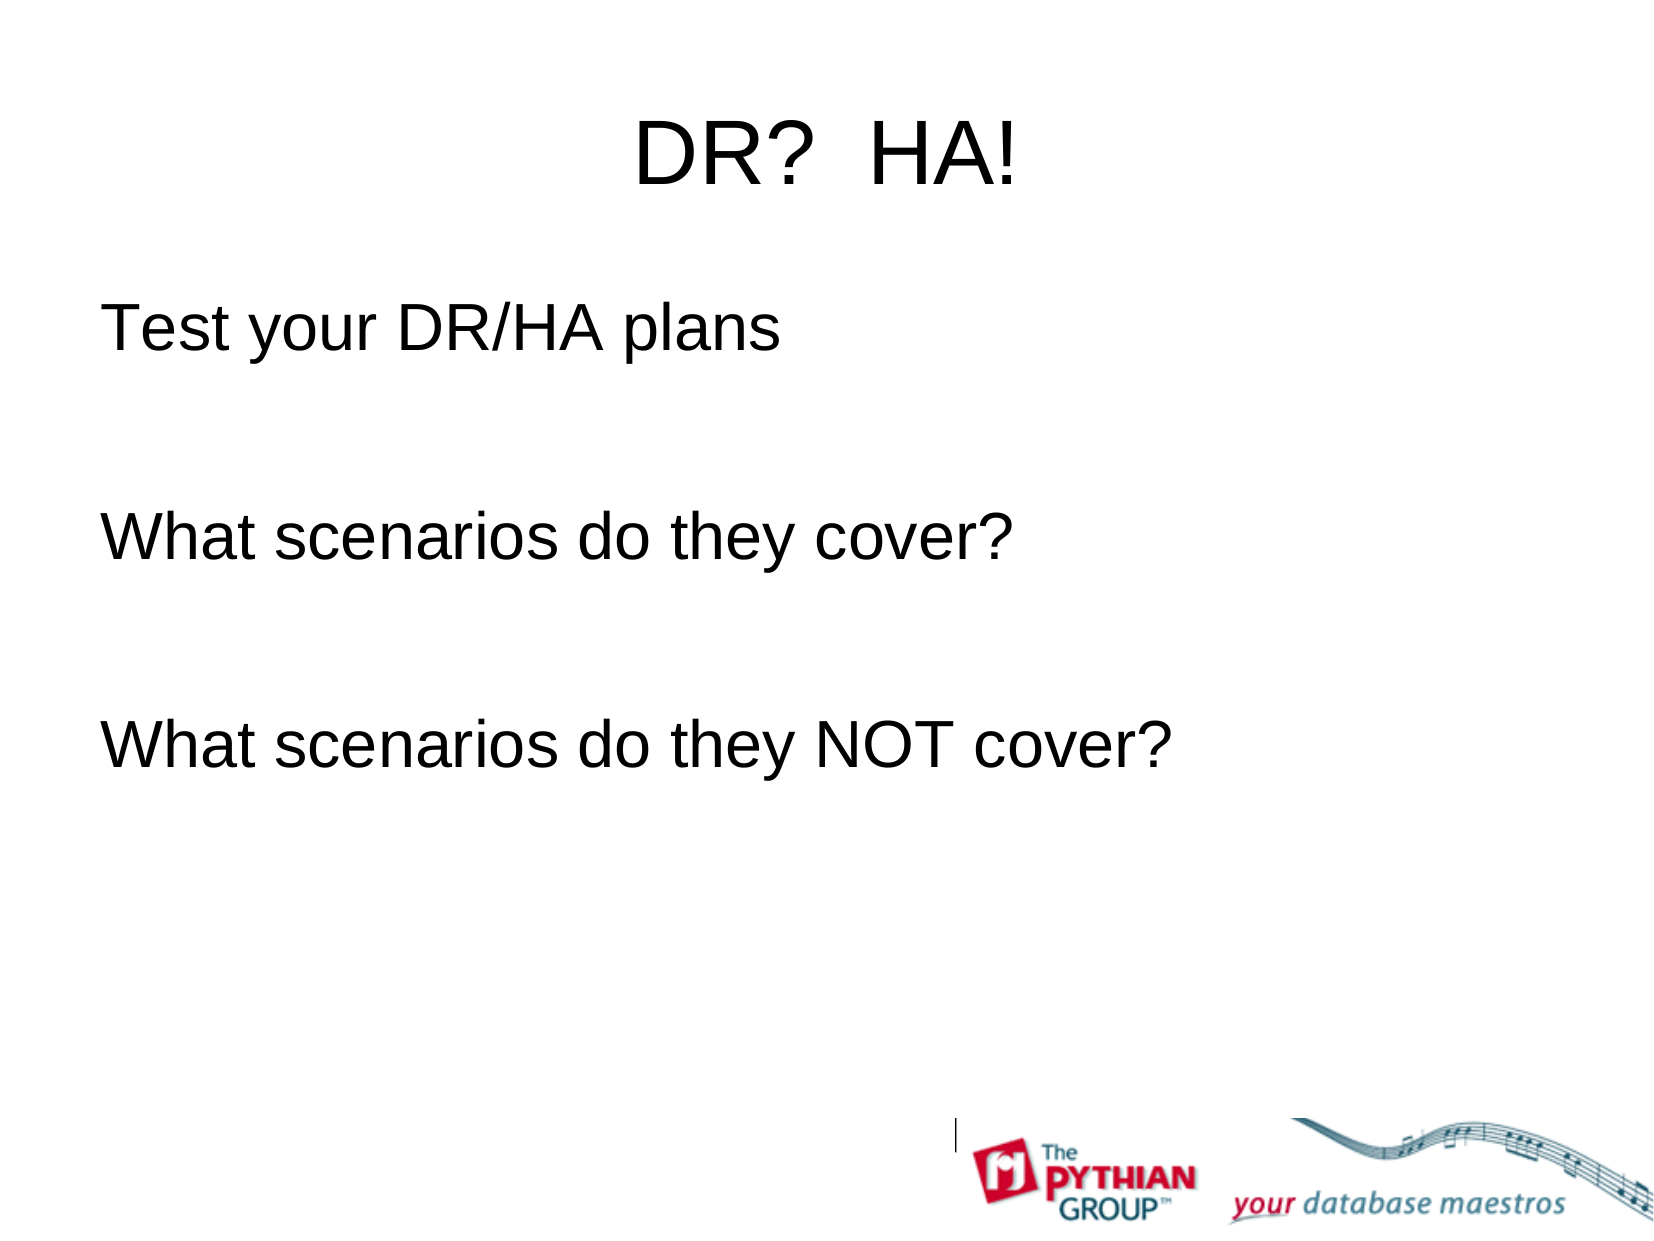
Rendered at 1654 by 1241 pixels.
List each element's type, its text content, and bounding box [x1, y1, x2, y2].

title DR? HA! [82, 49, 1571, 257]
list Test your DR/HA plans What scenarios do they cover? What scenarios do they NOT cover? [82, 290, 1571, 1094]
picture [955, 1118, 1654, 1241]
